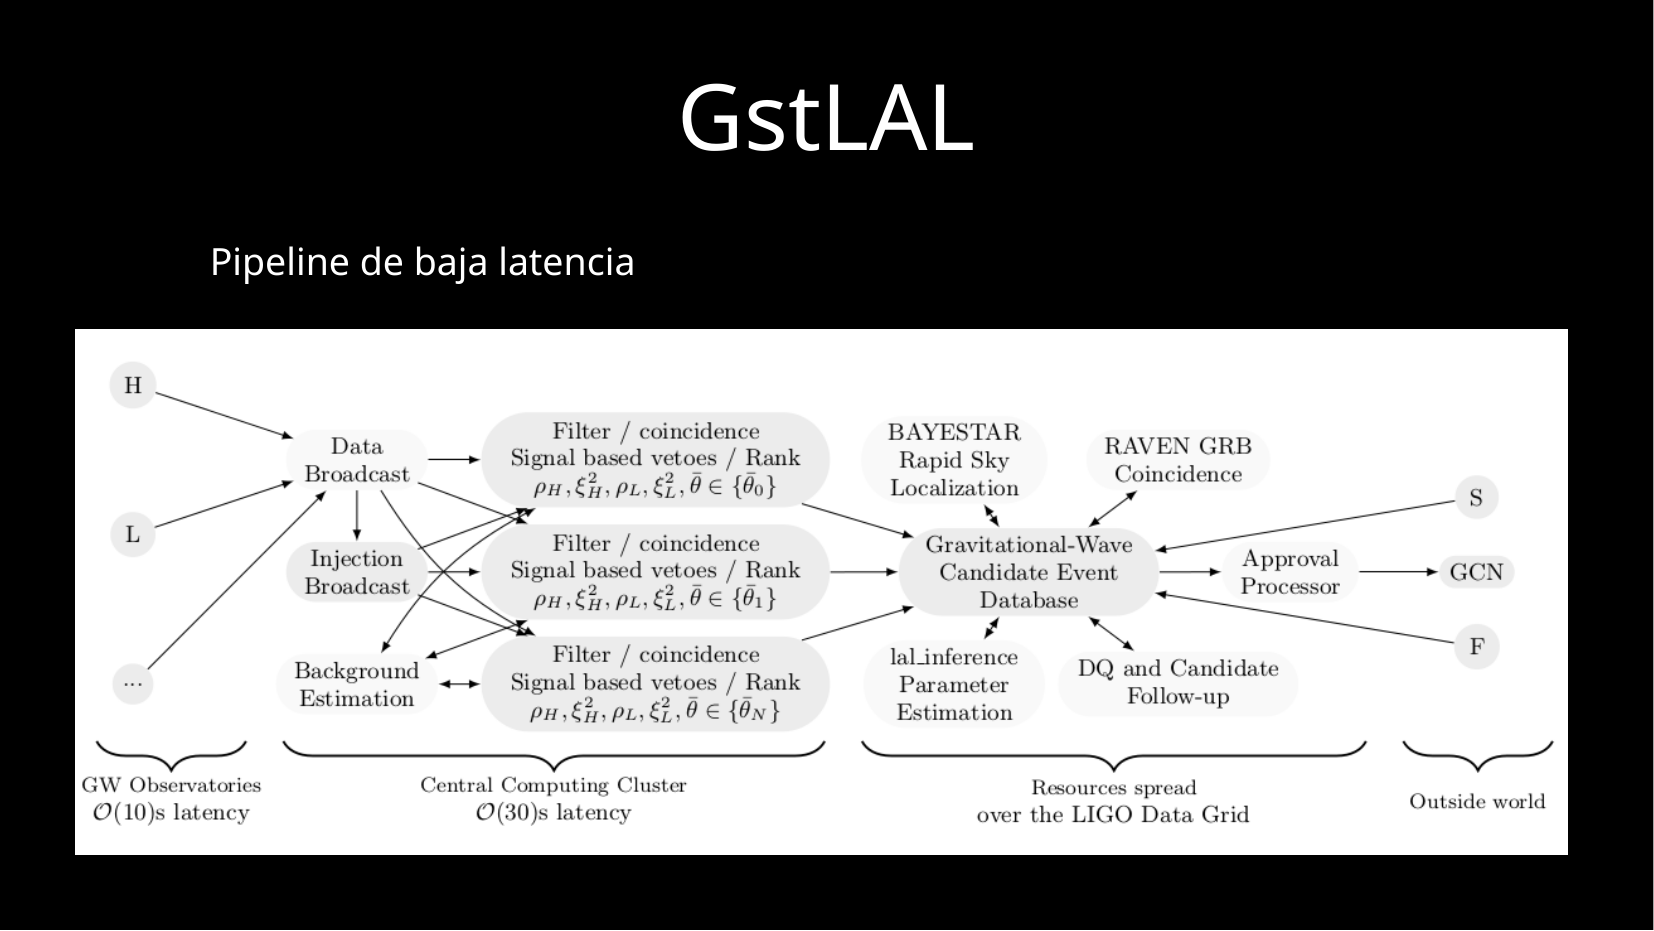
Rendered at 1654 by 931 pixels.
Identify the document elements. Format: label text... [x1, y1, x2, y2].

picture [75, 329, 1568, 856]
text_box Pipeline de baja latencia [195, 227, 976, 293]
title GstLAL [82, 37, 1571, 193]
